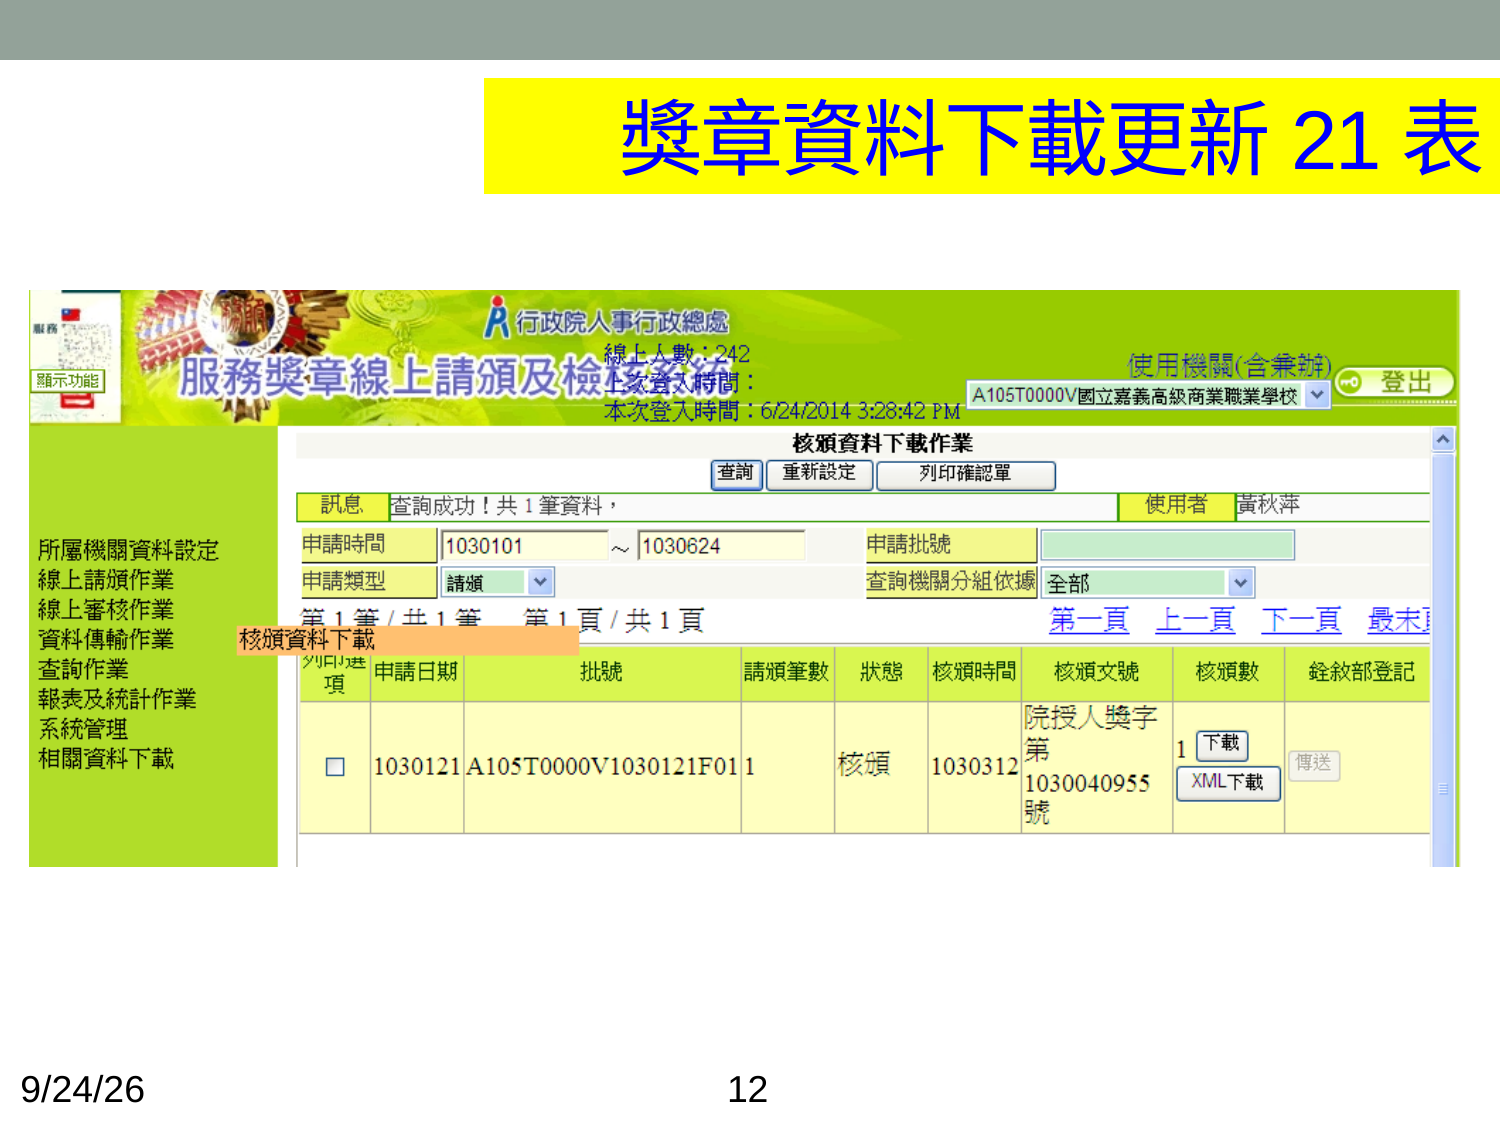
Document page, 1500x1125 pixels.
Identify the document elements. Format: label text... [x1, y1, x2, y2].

picture [29, 290, 1461, 867]
text_box 4/25/19 [5, 1057, 356, 1118]
text_box <編號> [572, 1057, 923, 1118]
title 獎章資料下載更新21表 [484, 78, 1500, 194]
